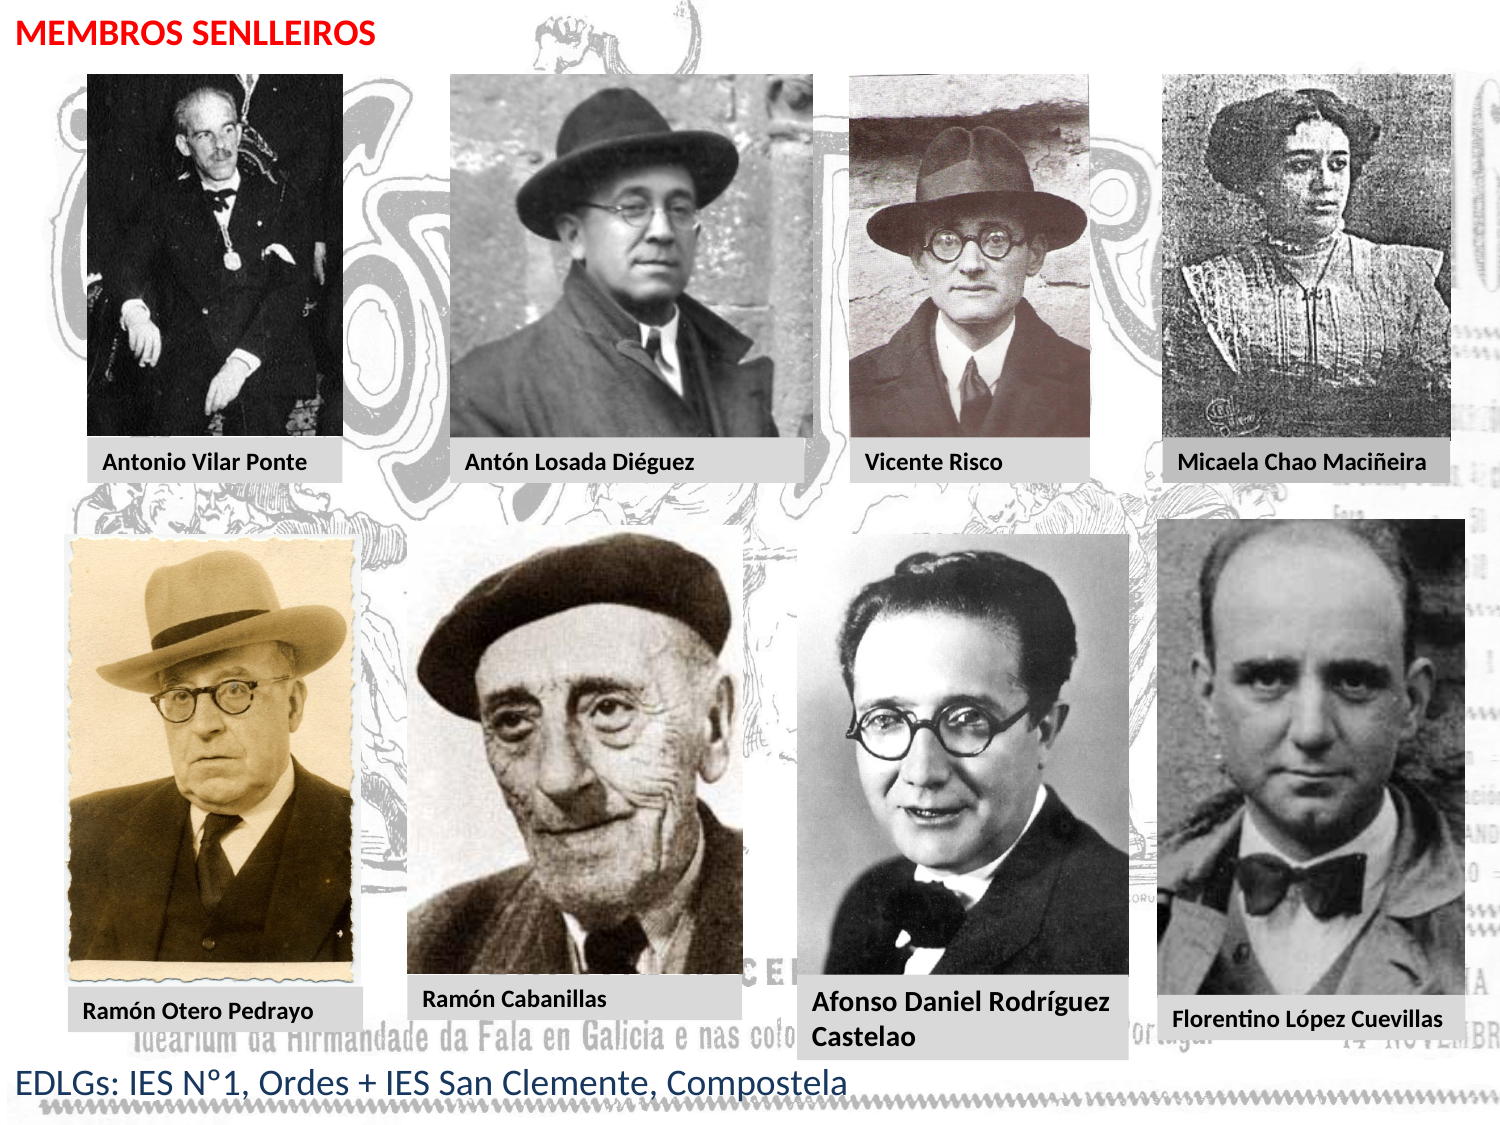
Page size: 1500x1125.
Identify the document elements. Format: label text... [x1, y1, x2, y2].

text_box Vicente Risco [849, 437, 1090, 483]
text_box Micaela Chao Maciñeira [1162, 437, 1451, 483]
text_box Afonso Daniel Rodríguez Castelao [797, 974, 1129, 1061]
text_box Florentino López Cuevillas [1157, 994, 1466, 1041]
text_box Ramón Cabanillas [407, 974, 743, 1021]
text_box Antón Losada Diéguez [450, 437, 805, 483]
text_box MEMBROS SENLLEIROS [0, 0, 700, 61]
text_box Ramón Otero Pedrayo [67, 986, 364, 1033]
text_box Antonio Vilar Ponte [87, 437, 343, 483]
text_box EDLGs: IES Nº1, Ordes + IES San Clemente, Compostela [0, 1050, 926, 1111]
picture [7, 0, 1500, 1125]
